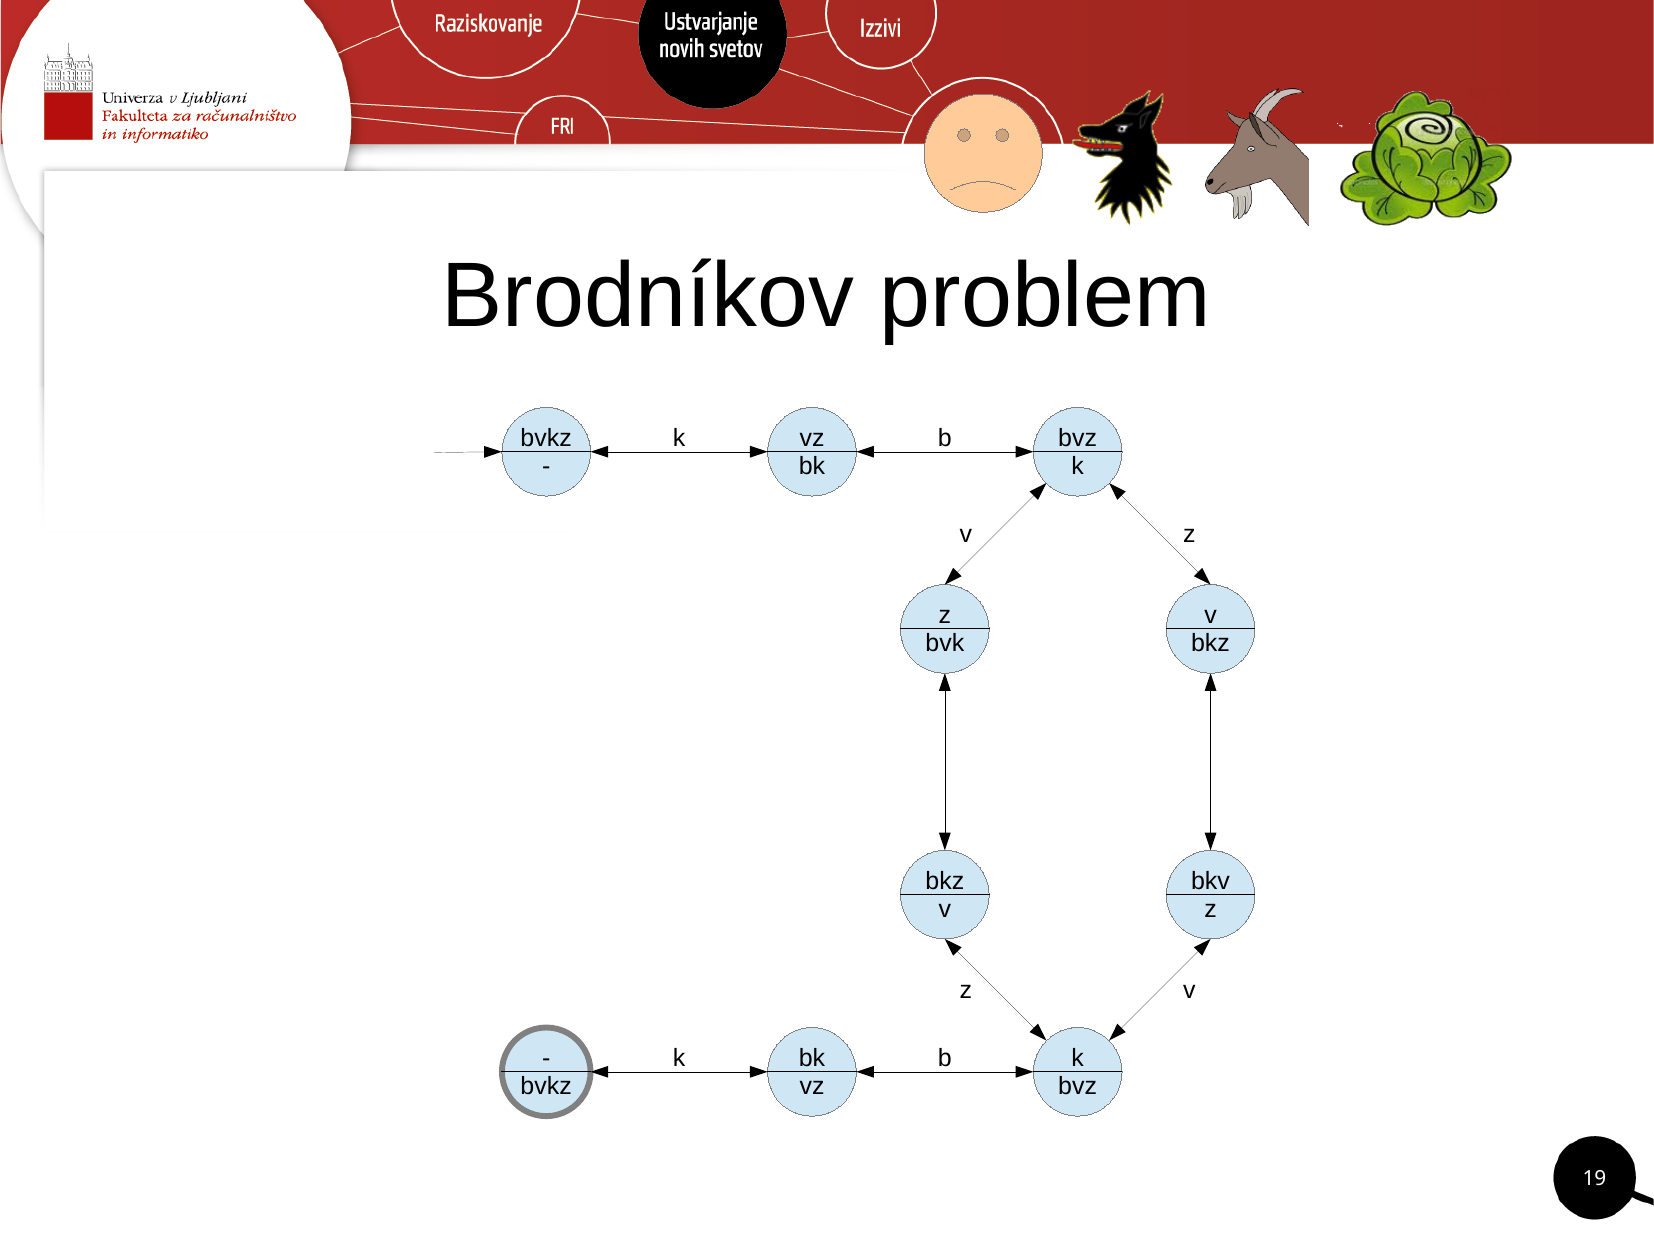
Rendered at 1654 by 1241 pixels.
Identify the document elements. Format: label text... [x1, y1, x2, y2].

title Brodníkov problem [82, 191, 1571, 399]
text_box z bvk [900, 629, 990, 674]
text_box z bvk [900, 584, 990, 628]
text_box bvkz - [501, 407, 591, 451]
picture [0, 0, 1654, 1241]
text_box bvkz - [501, 452, 591, 497]
text_box bk vz [767, 1072, 857, 1117]
text_box vz bk [767, 452, 857, 497]
text_box vz bk [767, 407, 857, 451]
text_box k bvz [1033, 1027, 1123, 1117]
text_box bk vz [767, 1027, 857, 1071]
text_box [924, 94, 1043, 213]
text_box - bvkz [501, 1072, 591, 1117]
text_box bkz v [900, 850, 990, 894]
text_box v bkz [1166, 629, 1255, 674]
text_box v bkz [1166, 584, 1255, 628]
text_box - bvkz [501, 1027, 591, 1071]
text_box bkv z [1166, 850, 1255, 894]
text_box bvz k [1033, 407, 1123, 497]
text_box <številka> [1553, 1145, 1636, 1212]
text_box bkz v [900, 895, 990, 939]
text_box bkv z [1166, 895, 1255, 939]
